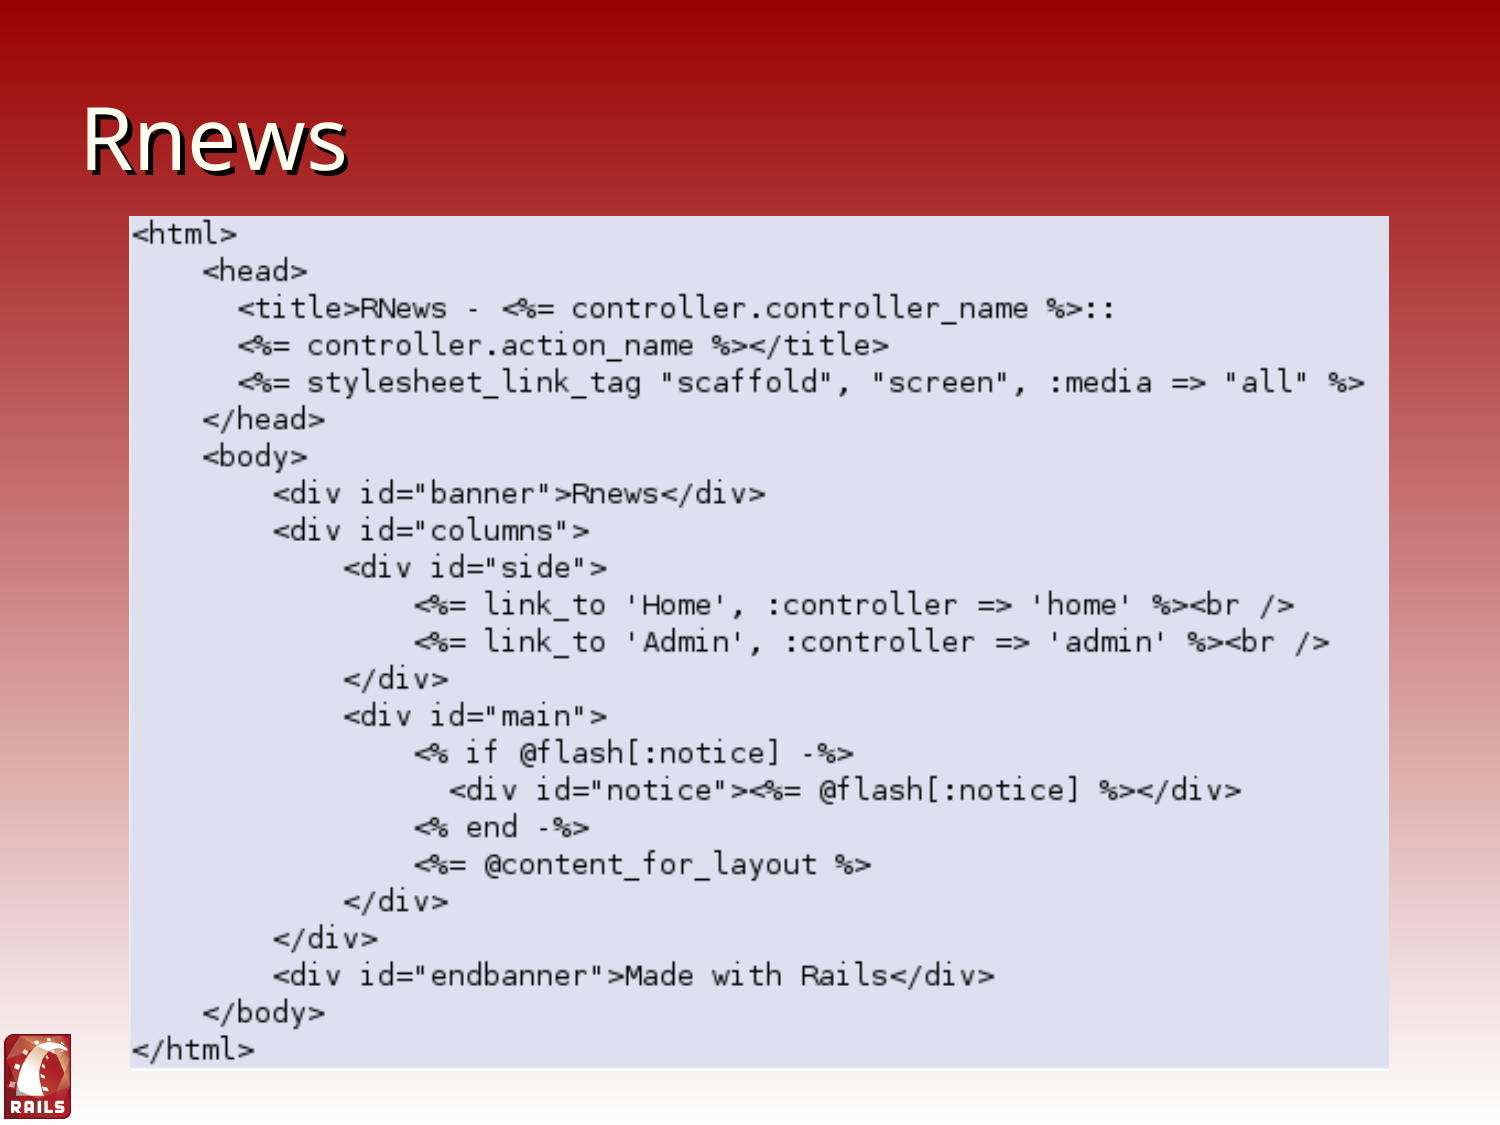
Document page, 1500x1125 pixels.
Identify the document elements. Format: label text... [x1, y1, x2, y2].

picture [129, 216, 1389, 1071]
title Rnews [64, 43, 1317, 232]
picture [4, 1034, 71, 1119]
